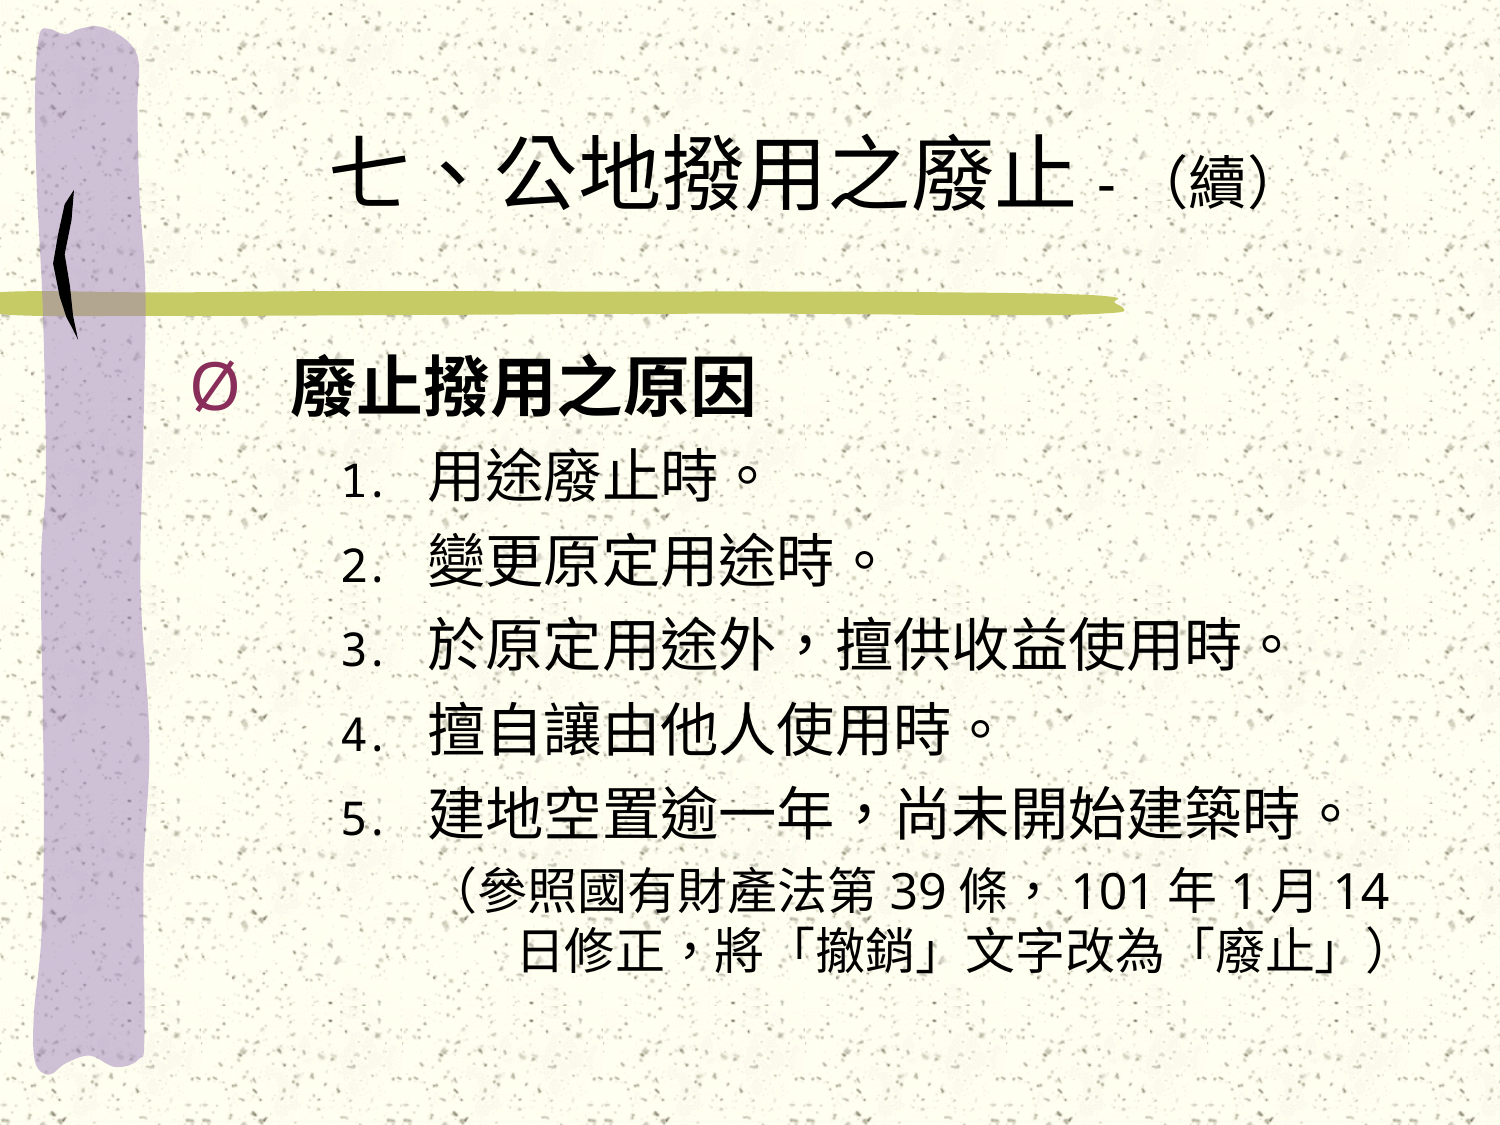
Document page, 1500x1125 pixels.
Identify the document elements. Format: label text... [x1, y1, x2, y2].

list 廢止撥用之原因 用途廢止時。 變更原定用途時。 於原定用途外，擅供收益使用時。 擅自讓由他人使用時。 建地空置逾一年，尚未開始建築時。 （參照國有財產法第39條，101年1月14日修正，將「撤銷」文字改為「廢止」） [174, 337, 1450, 1071]
title 七、公地撥用之廢止-（續） [277, 113, 1357, 229]
